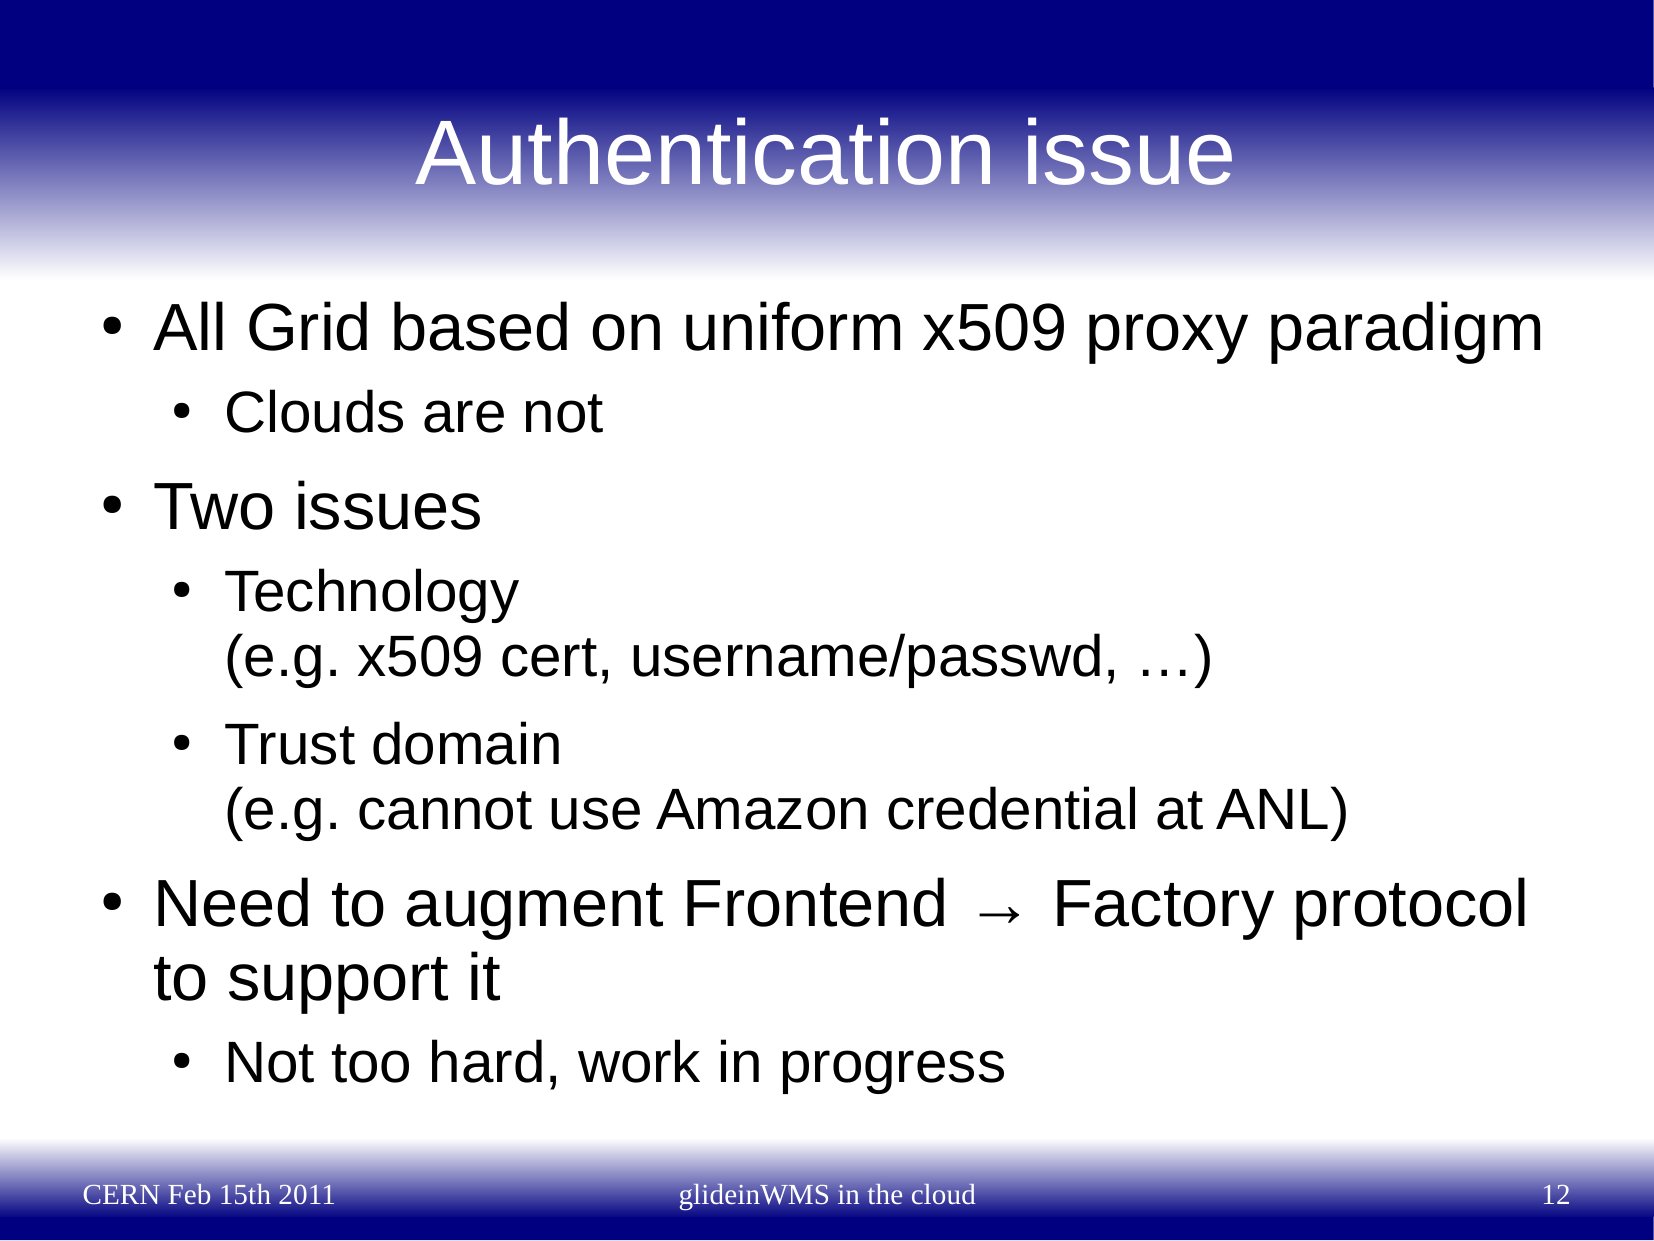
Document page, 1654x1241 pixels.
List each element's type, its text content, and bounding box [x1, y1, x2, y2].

list All Grid based on uniform x509 proxy paradigm Clouds are not Two issues Technology (e.g. x509 cert, username/passwd, …) Trust domain (e.g. cannot use Amazon credential at ANL) Need to augment Frontend → Factory protocol to support it Not too hard, work in progress [82, 290, 1571, 1109]
title Authentication issue [82, 56, 1571, 250]
